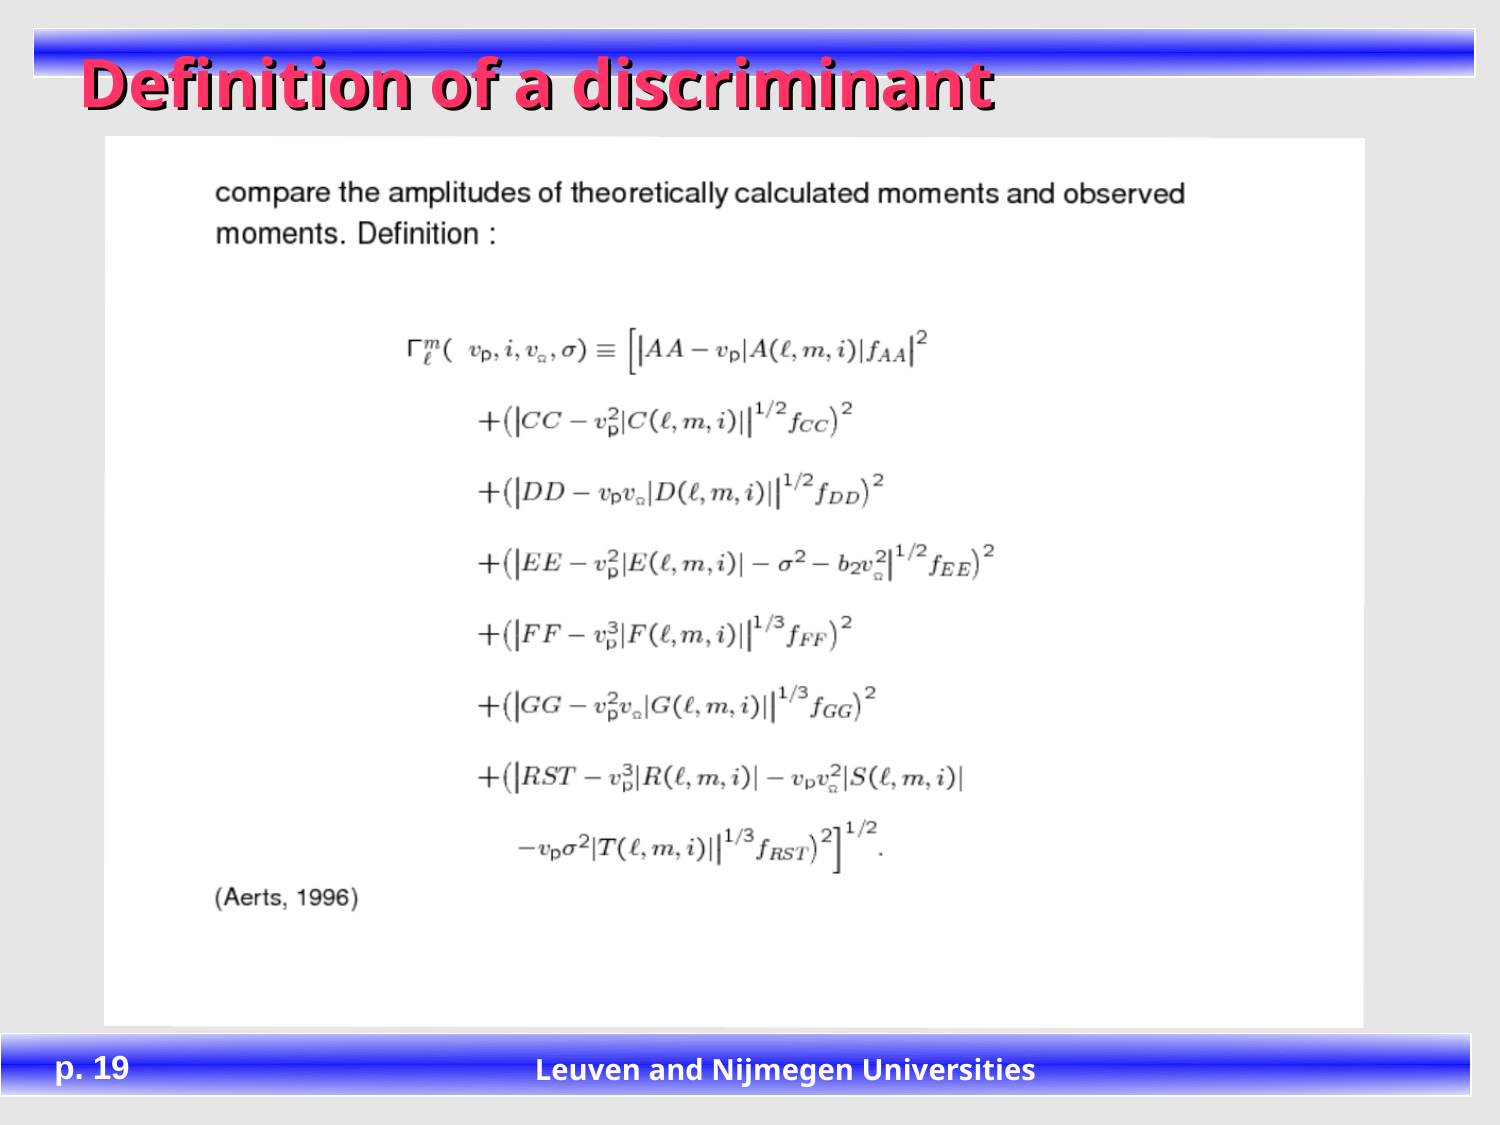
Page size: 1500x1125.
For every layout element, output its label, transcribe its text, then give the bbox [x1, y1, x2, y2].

title Moment method: Briquet & Aerts (2003) [125, 1055, 1470, 1059]
title Definition of a discriminant [78, 23, 1500, 139]
title Moment method: Briquet & Aerts (2003) [1034, 1070, 1470, 1074]
picture [103, 135, 1365, 1028]
